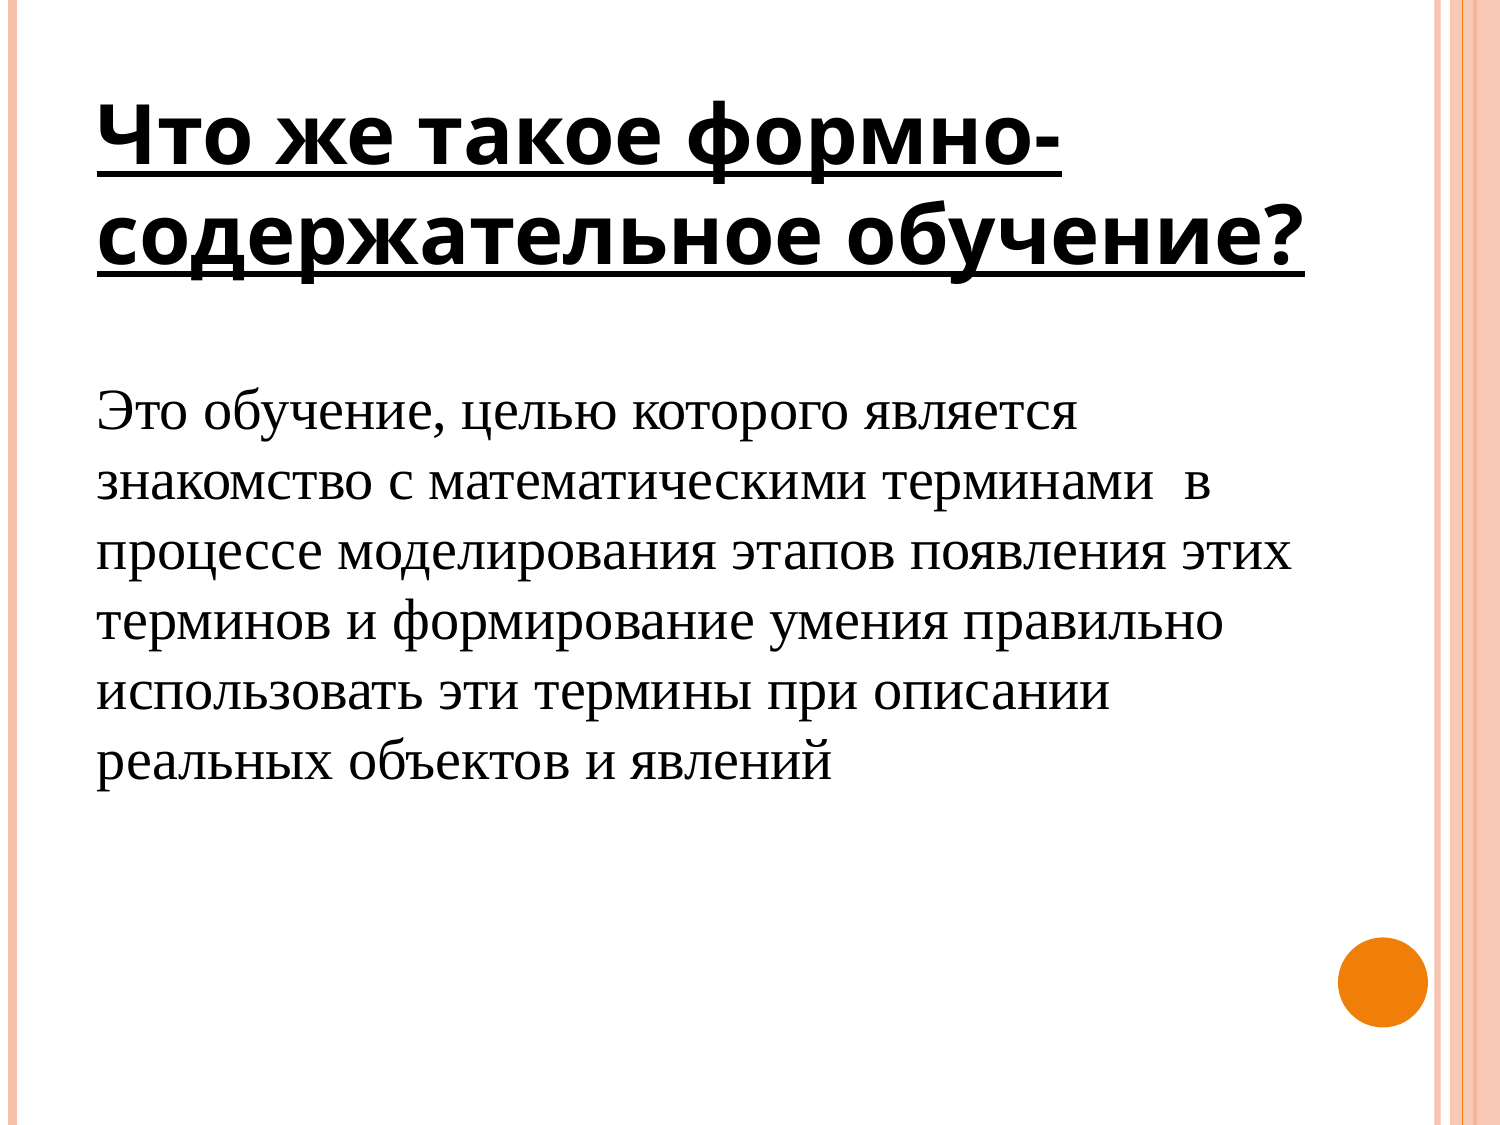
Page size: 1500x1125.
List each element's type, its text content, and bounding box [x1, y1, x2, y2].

text_box Что же такое формно-содержательное обучение? Это обучение, целью которого является знакомство с математическими терминами в процессе моделирования этапов появления этих терминов и формирование умения правильно использовать эти термины при описании реальных объектов и явлений [81, 73, 1371, 879]
